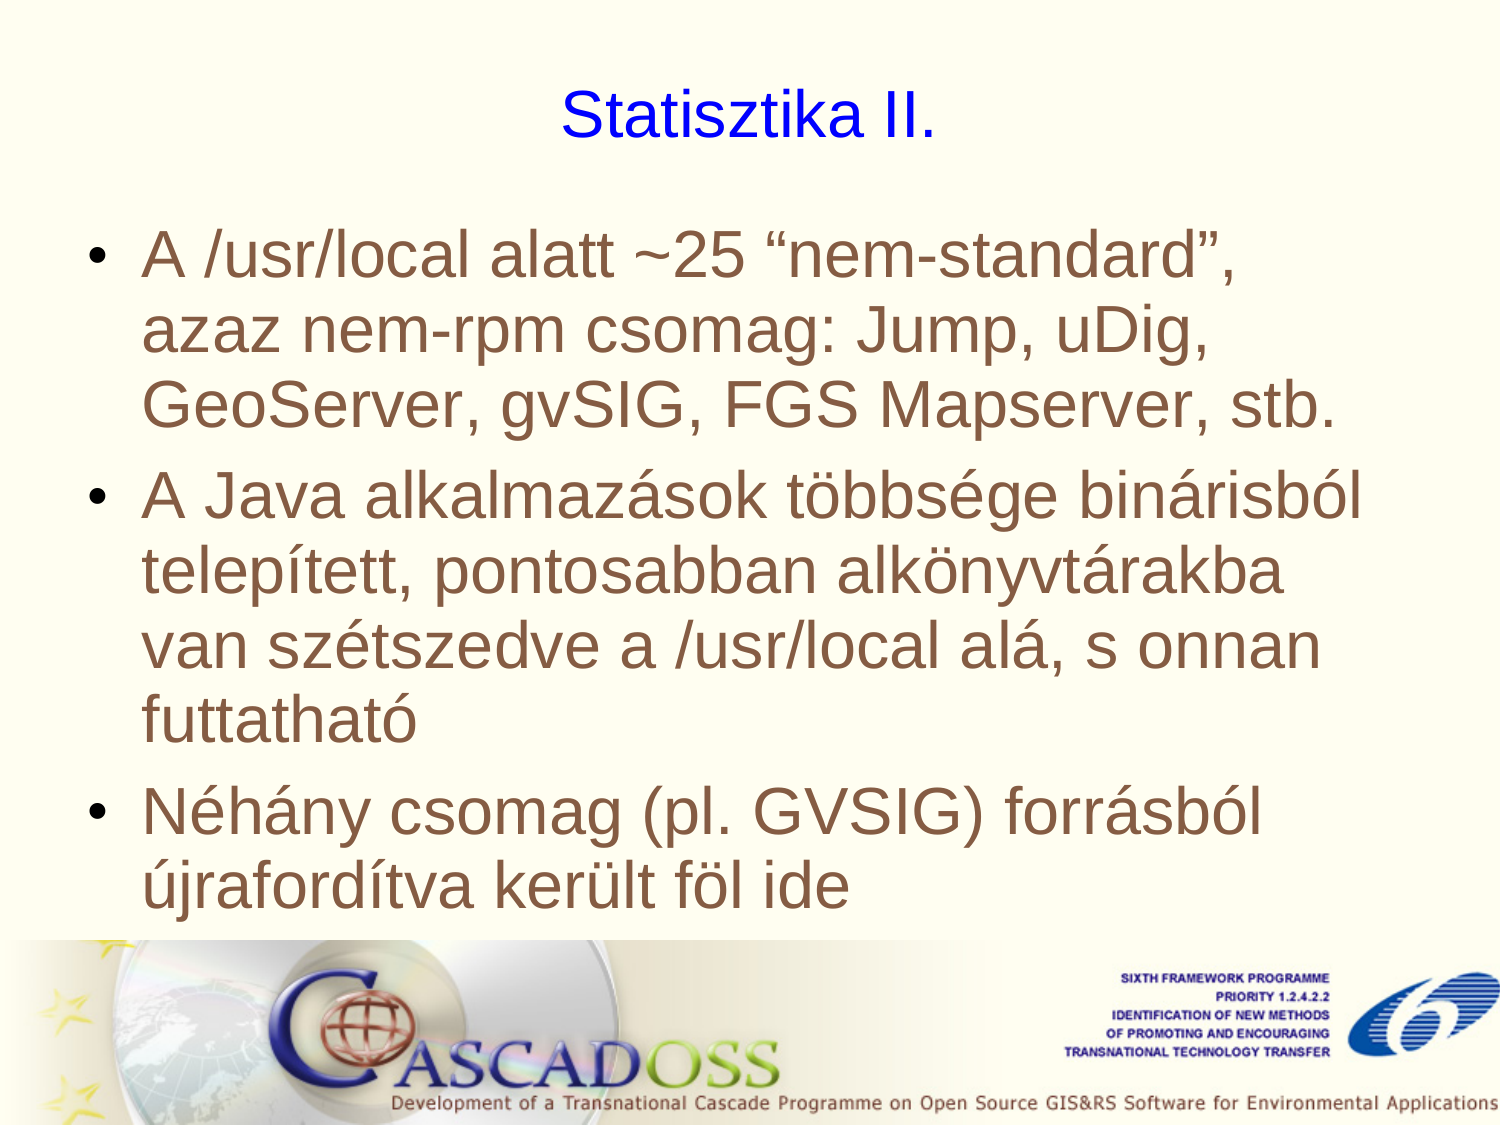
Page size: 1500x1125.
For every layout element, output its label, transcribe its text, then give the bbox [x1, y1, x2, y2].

picture [0, 940, 1500, 1125]
title Statisztika II. [75, 28, 1425, 201]
list A /usr/local alatt ~25 “nem-standard”, azaz nem-rpm csomag: Jump, uDig, GeoServer, gvSIG, FGS Mapserver, stb. A Java alkalmazások többsége binárisból telepített, pontosabban alkönyvtárakba van szétszedve a /usr/local alá, s onnan futtatható Néhány csomag (pl. GVSIG) forrásból újrafordítva került föl ide [29, 217, 1380, 945]
